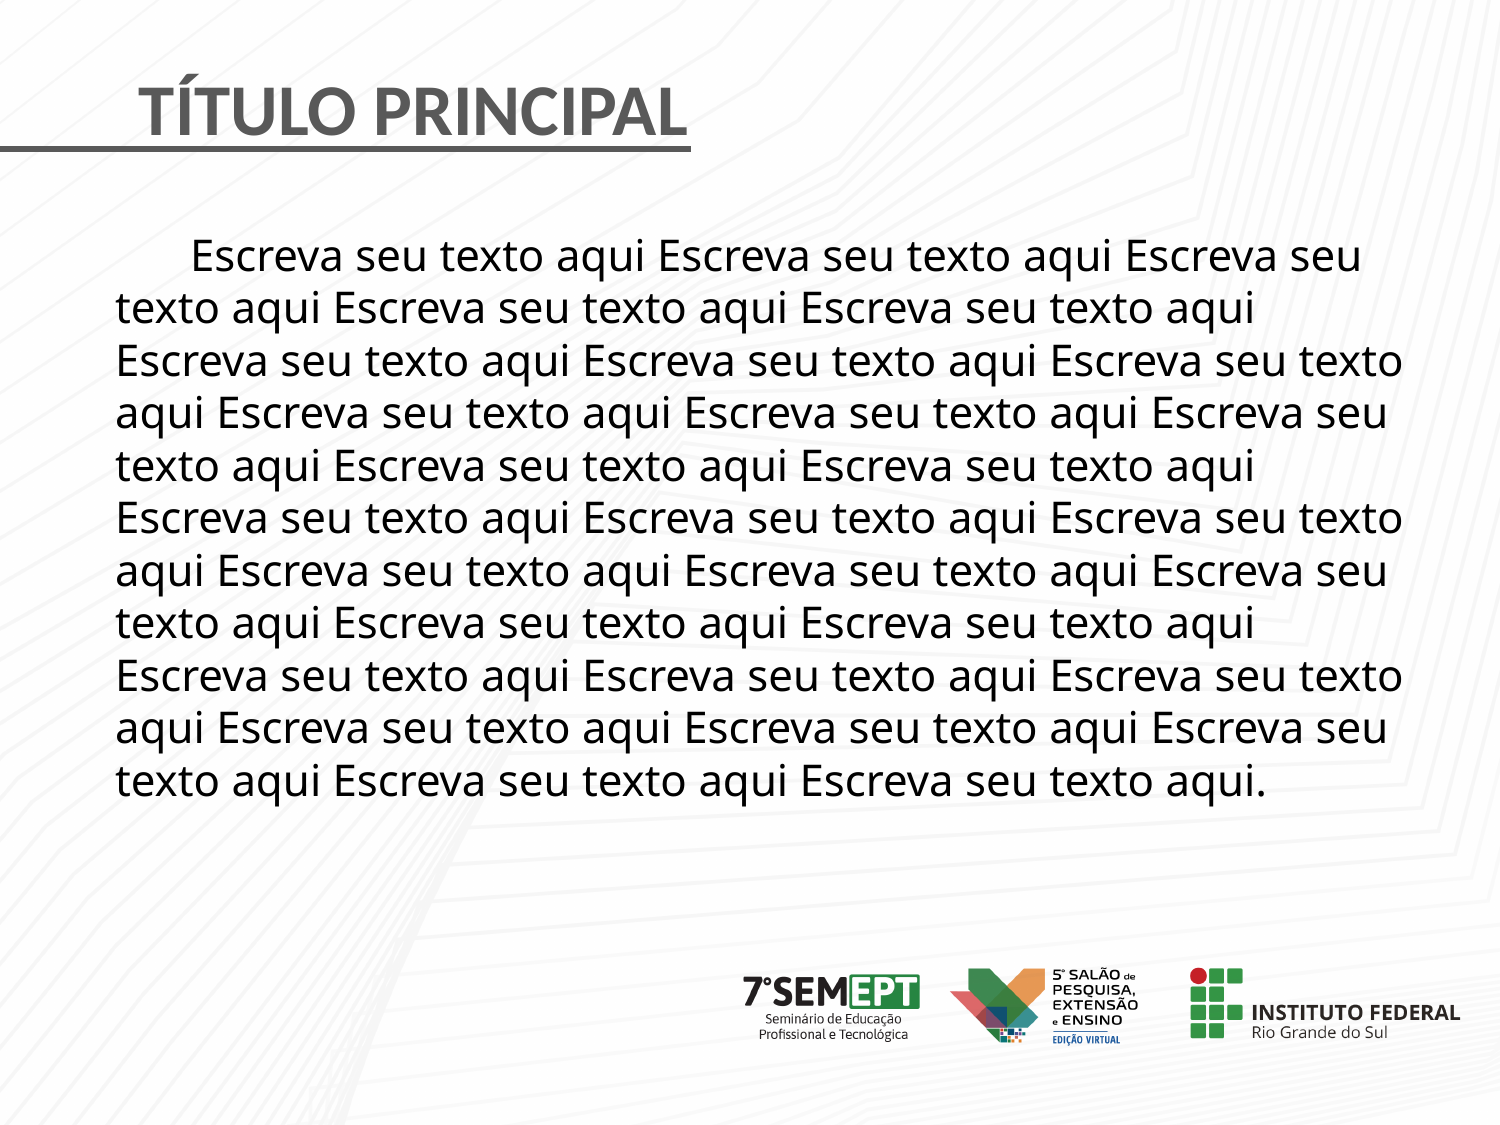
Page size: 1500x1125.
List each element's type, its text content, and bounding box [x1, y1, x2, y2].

text_box TÍTULO PRINCIPAL [123, 54, 1010, 159]
text_box Escreva seu texto aqui Escreva seu texto aqui Escreva seu texto aqui Escreva seu texto aqui Escreva seu texto aqui Escreva seu texto aqui Escreva seu texto aqui Escreva seu texto aqui Escreva seu texto aqui Escreva seu texto aqui Escreva seu texto aqui Escreva seu texto aqui Escreva seu texto aqui Escreva seu texto aqui Escreva seu texto aqui Escreva seu texto aqui Escreva seu texto aqui Escreva seu texto aqui Escreva seu texto aqui Escreva seu texto aqui Escreva seu texto aqui Escreva seu texto aqui Escreva seu texto aqui Escreva seu texto aqui Escreva seu texto aqui Escreva seu texto aqui Escreva seu texto aqui Escreva seu texto aqui Escreva seu texto aqui. [100, 220, 1424, 819]
